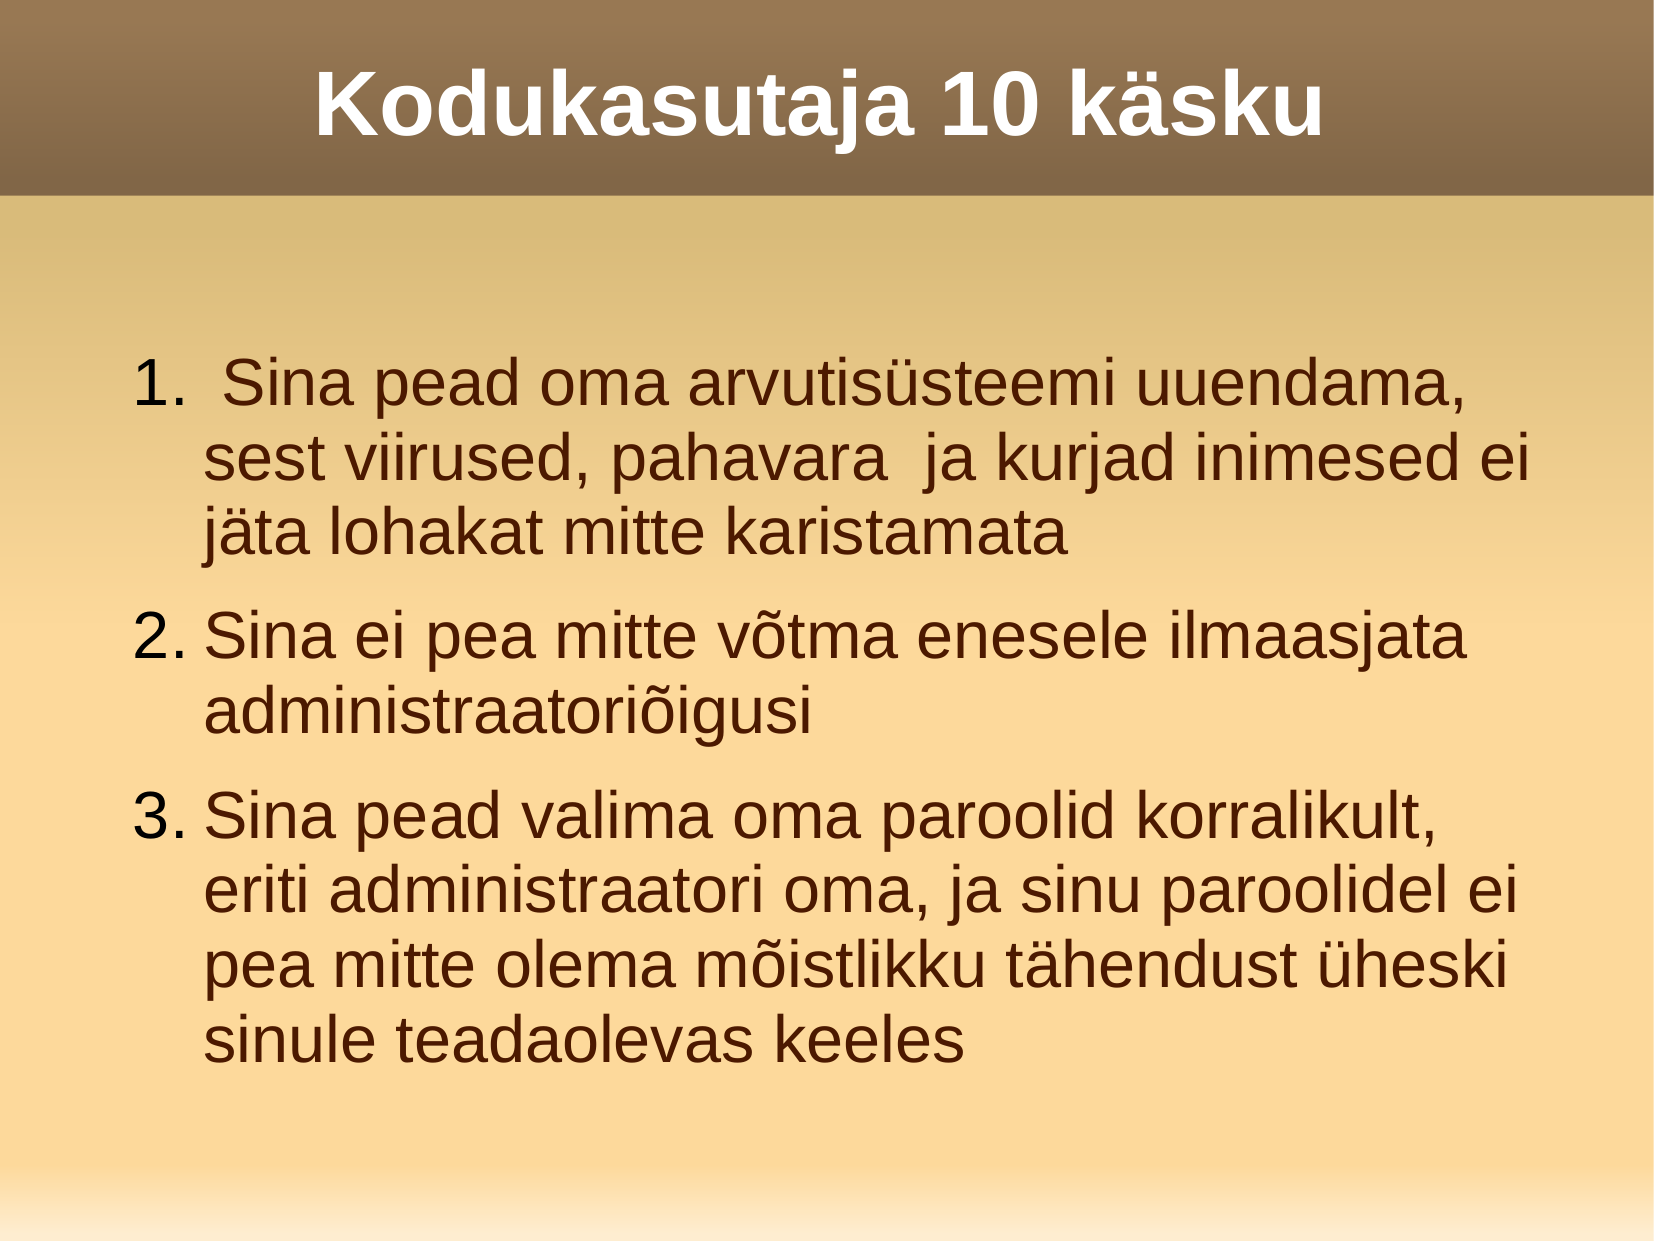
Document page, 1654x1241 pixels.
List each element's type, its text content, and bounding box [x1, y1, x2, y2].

list Sina pead oma arvutisüsteemi uuendama, sest viirused, pahavara ja kurjad inimesed ei jäta lohakat mitte karistamata Sina ei pea mitte võtma enesele ilmaasjata administraatoriõigusi Sina pead valima oma paroolid korralikult, eriti administraatori oma, ja sinu paroolidel ei pea mitte olema mõistlikku tähendust üheski sinule teadaolevas keeles [121, 344, 1534, 1127]
title Kodukasutaja 10 käsku [76, 0, 1565, 208]
picture [0, 0, 1654, 1241]
